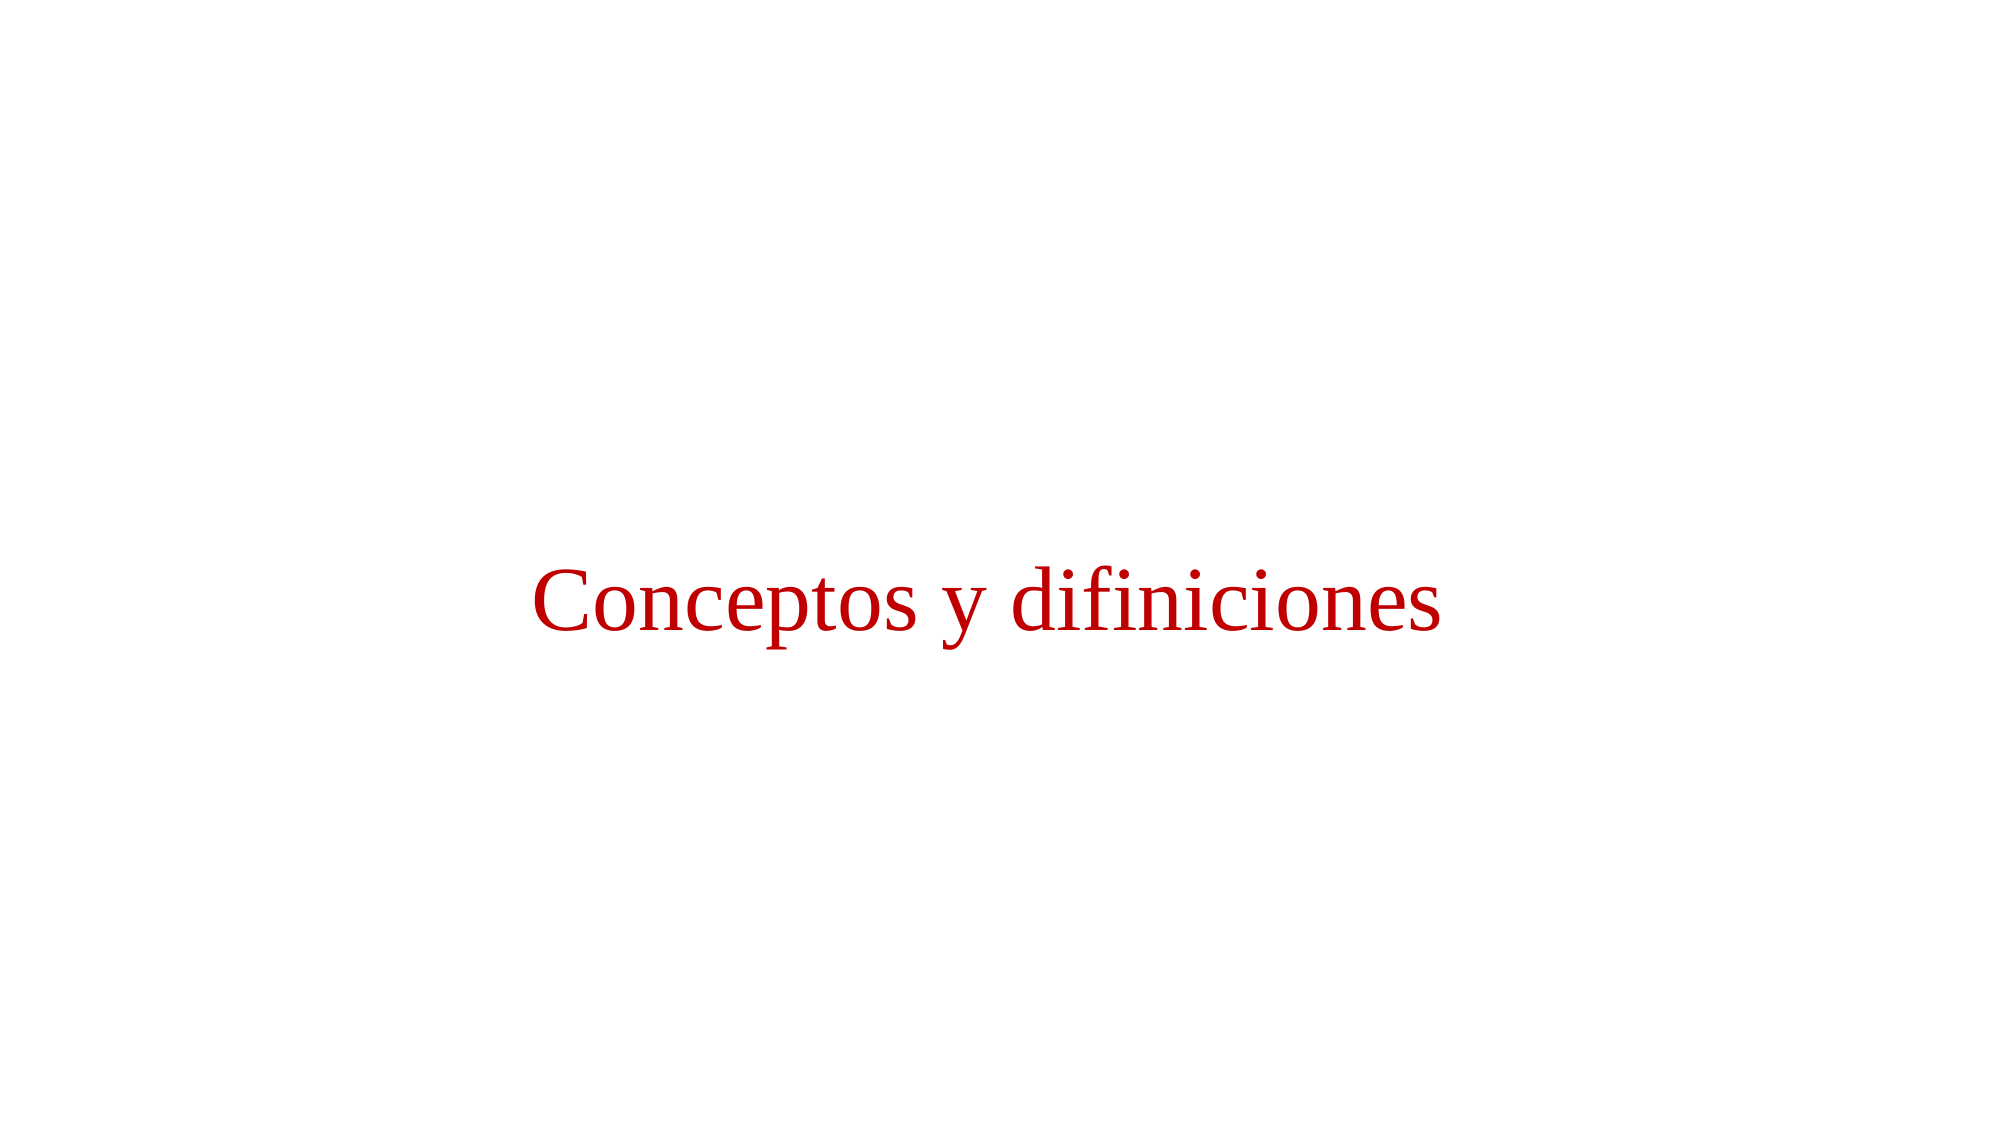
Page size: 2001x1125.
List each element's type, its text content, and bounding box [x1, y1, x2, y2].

list Conceptos y difiniciones [137, 172, 1863, 1014]
